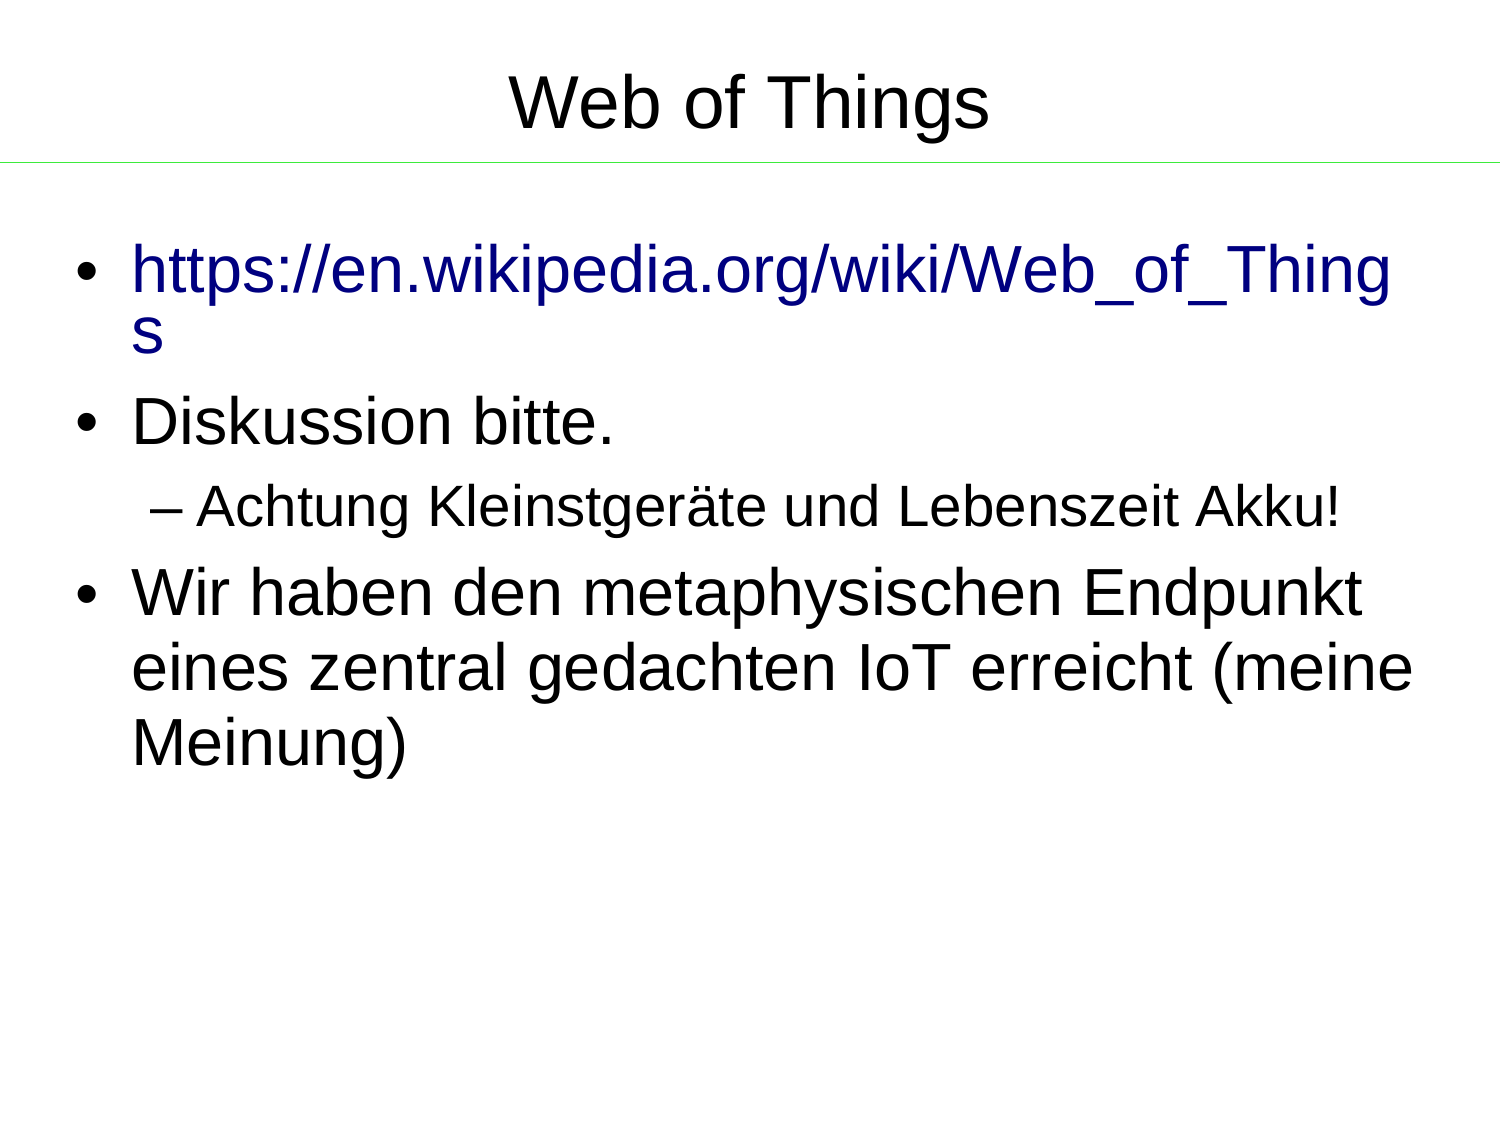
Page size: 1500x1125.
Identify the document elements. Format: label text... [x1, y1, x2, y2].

title Web of Things [75, 49, 1426, 156]
list https://en.wikipedia.org/wiki/Web_of_Things Diskussion bitte. Achtung Kleinstgeräte und Lebenszeit Akku! Wir haben den metaphysischen Endpunkt eines zentral gedachten IoT erreicht (meine Meinung) [75, 232, 1426, 886]
